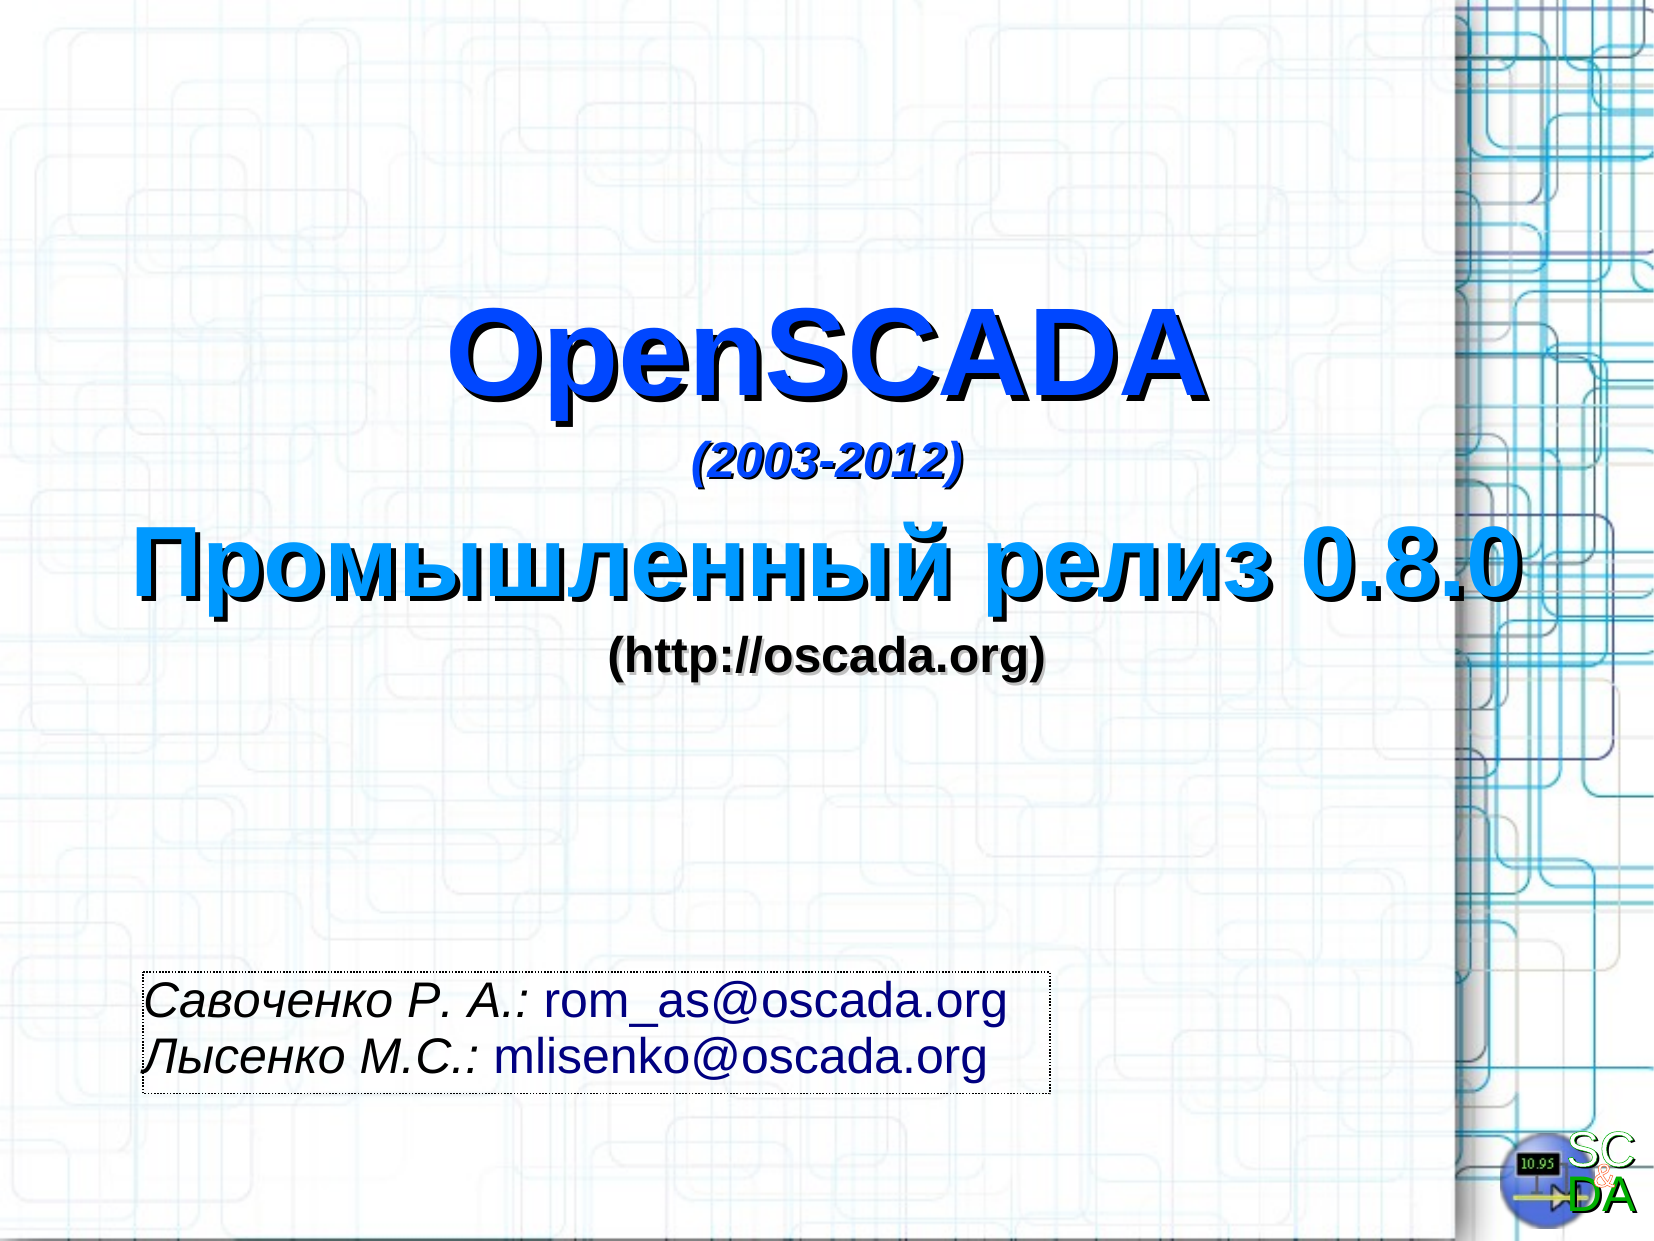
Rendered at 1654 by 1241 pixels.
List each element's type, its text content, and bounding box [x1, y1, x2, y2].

text_box Савоченко Р. А.: rom_as@oscada.org Лысенко М.С.: mlisenko@oscada.org [143, 972, 1050, 1094]
title OpenSCADA (2003-2012) Промышленный релиз 0.8.0 (http://oscada.org) [43, 170, 1611, 772]
picture [0, 0, 1654, 1241]
